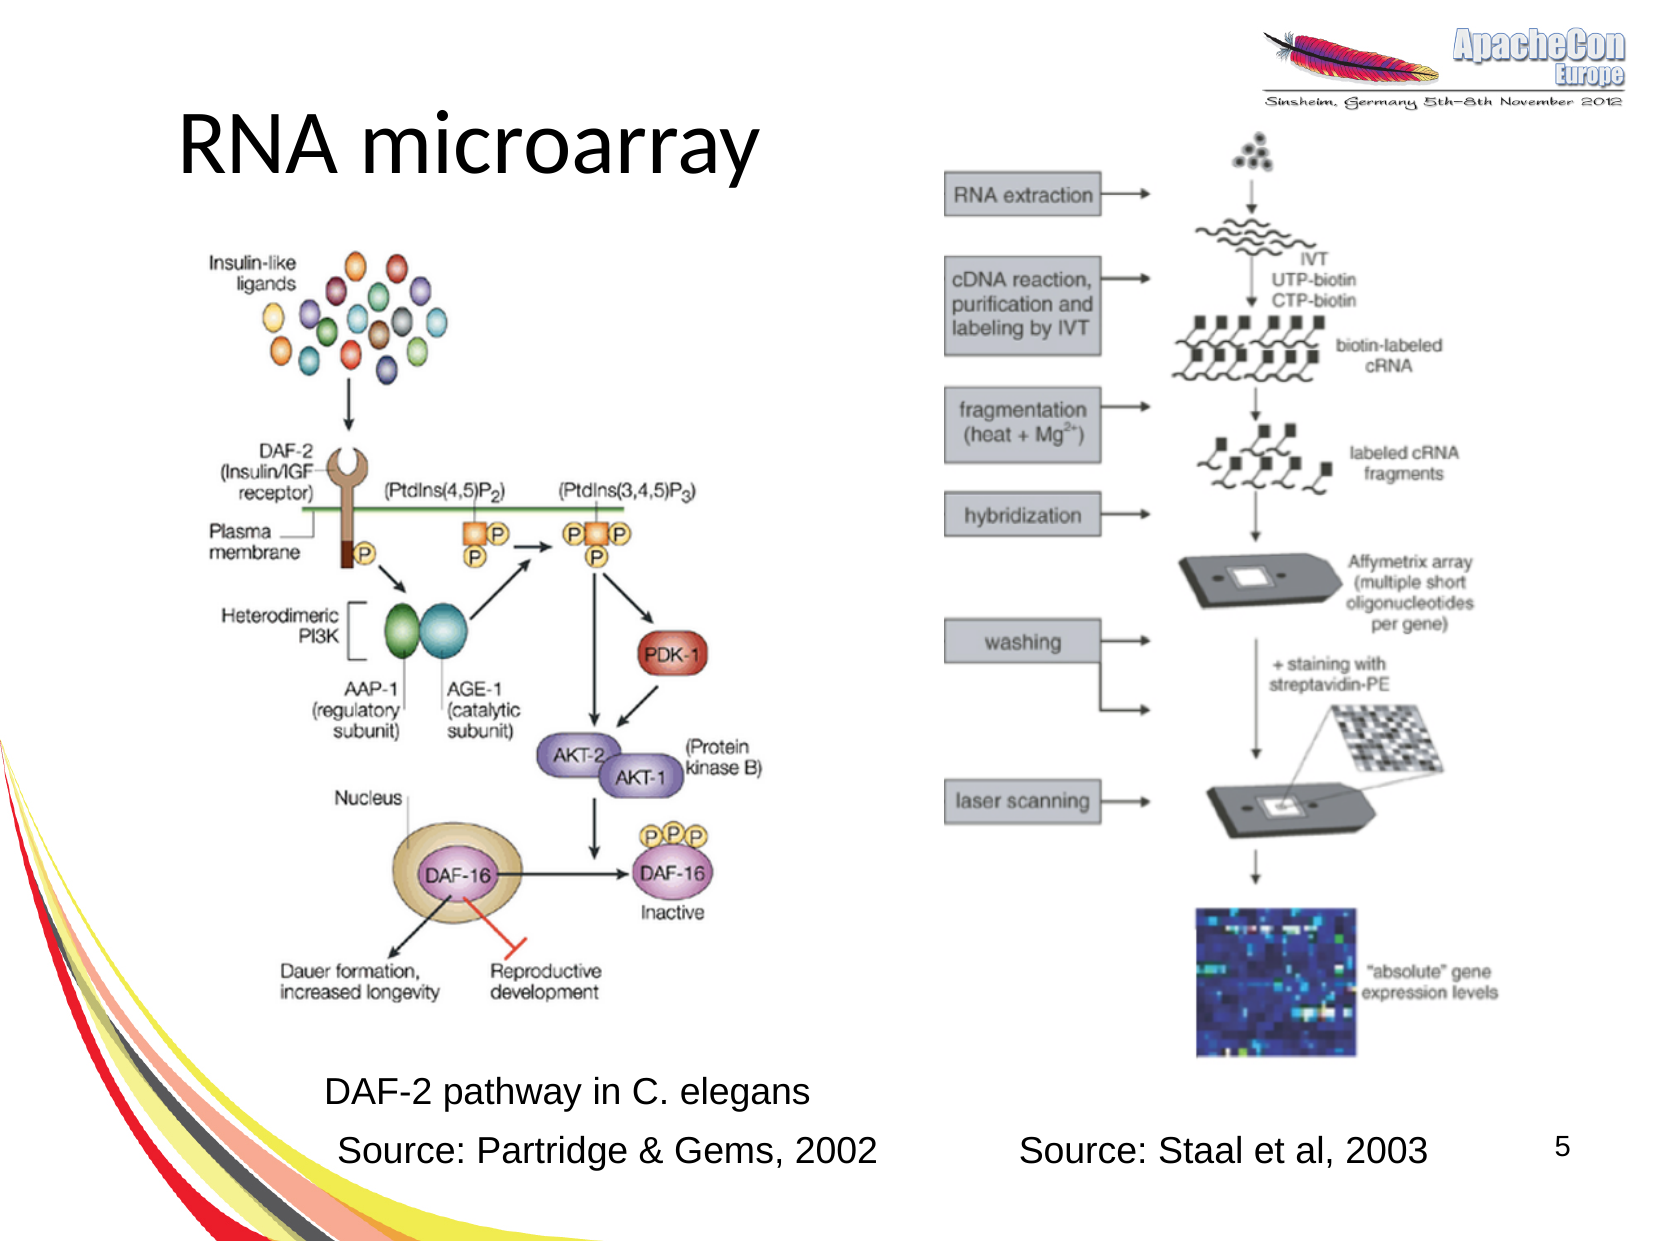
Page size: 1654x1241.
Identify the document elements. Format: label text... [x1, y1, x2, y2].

title RNA microarray [177, 94, 1536, 207]
picture [0, 0, 1654, 1241]
text_box Source: Staal et al, 2003 [1034, 1122, 1445, 1179]
text_box DAF-2 pathway in C. elegans [309, 1062, 827, 1120]
text_box Source: Partridge & Gems, 2002 [322, 1122, 1034, 1179]
